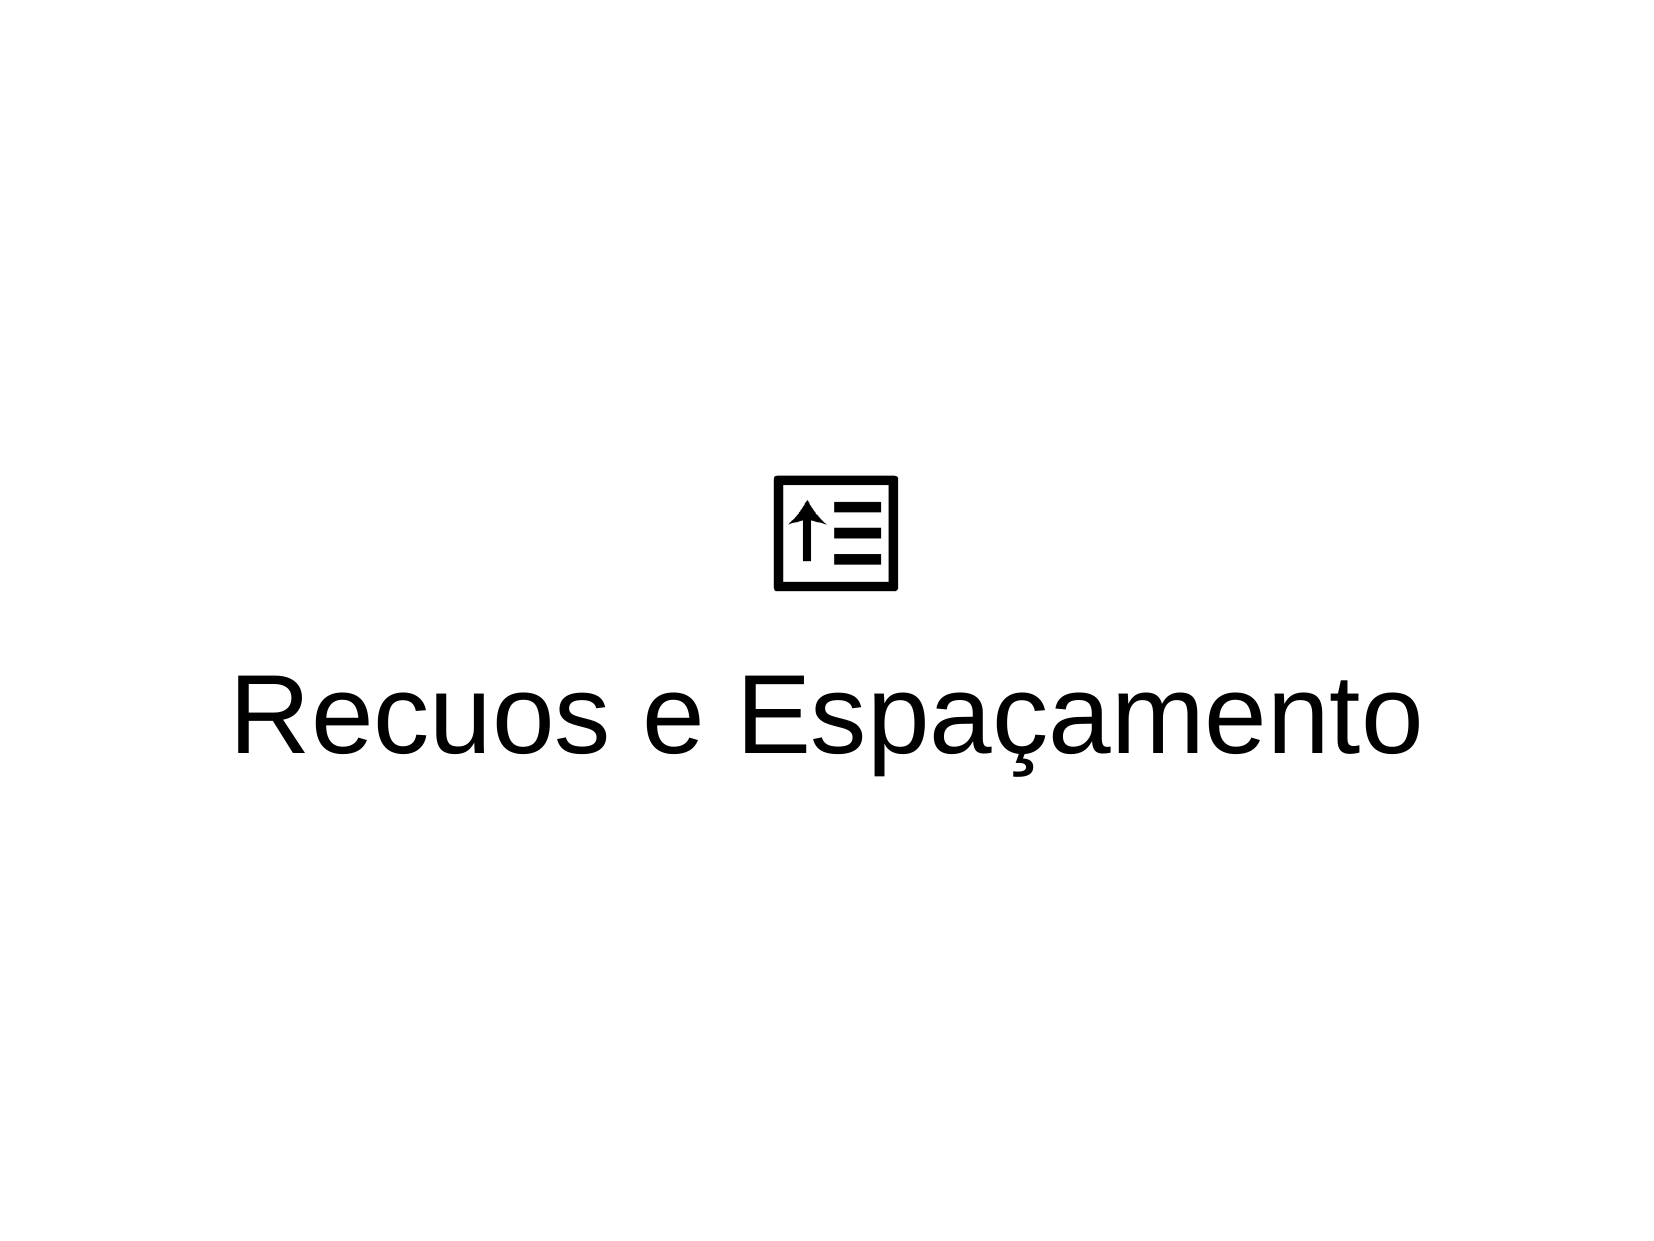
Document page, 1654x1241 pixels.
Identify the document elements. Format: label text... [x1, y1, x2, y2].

title Recuos e Espaçamento [11, 608, 1642, 816]
picture [757, 454, 914, 612]
